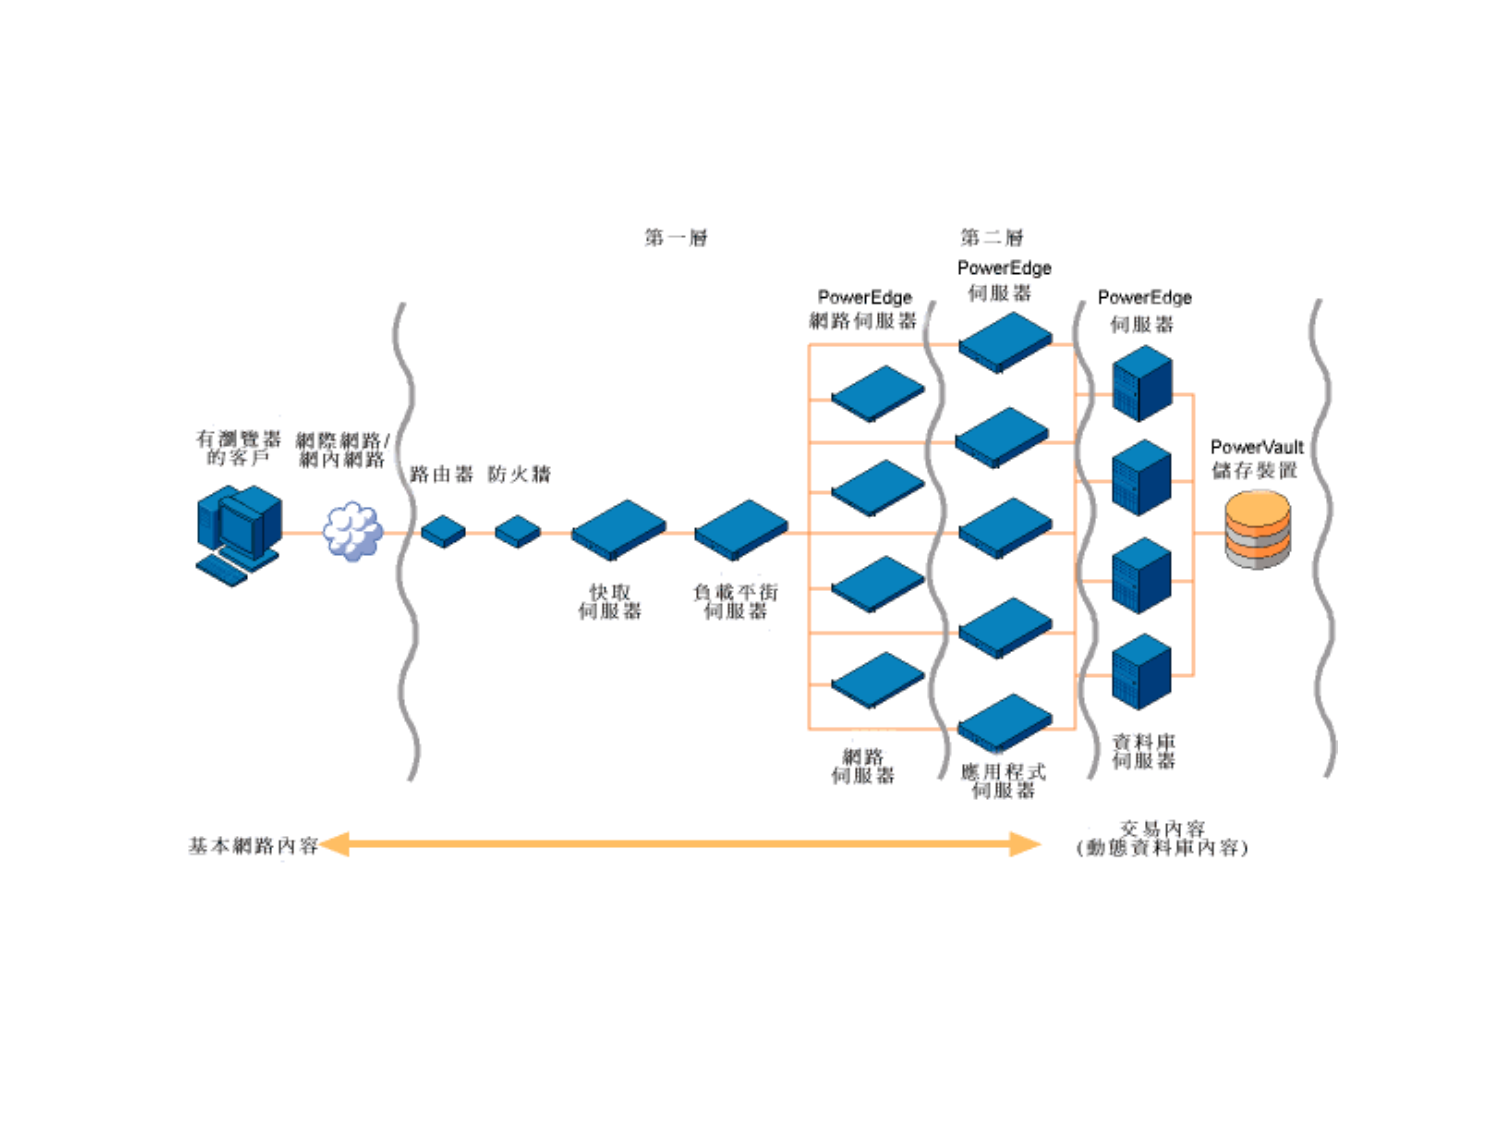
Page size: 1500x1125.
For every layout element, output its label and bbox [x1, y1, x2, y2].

picture [187, 212, 1338, 872]
